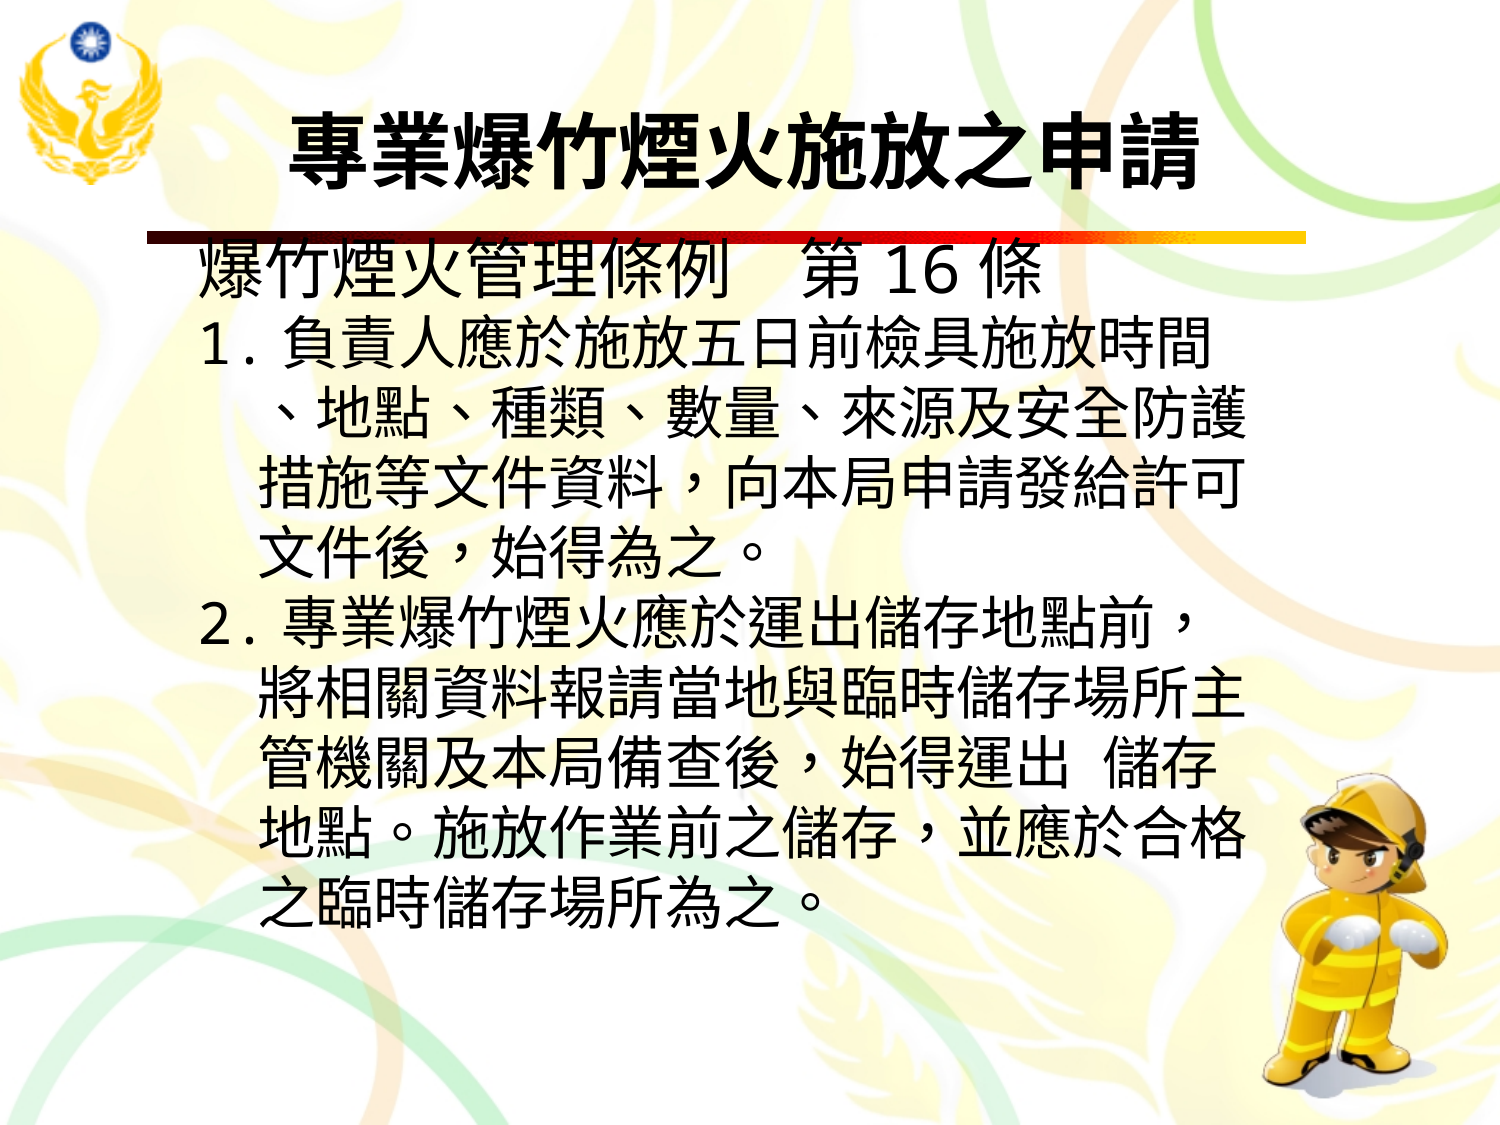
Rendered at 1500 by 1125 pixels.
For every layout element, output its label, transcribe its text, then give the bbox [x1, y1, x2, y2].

picture [0, 0, 1500, 1125]
title 專業爆竹煙火施放之申請 [41, 42, 1447, 256]
text_box 爆竹煙火管理條例 第16條 1.負責人應於施放五日前檢具施放時間 、地點、種類、數量、來源及安全防護措施等文件資料，向本局申請發給許可文件後，始得為之。 2.專業爆竹煙火應於運出儲存地點前，將相關資料報請當地與臨時儲存場所主管機關及本局備查後，始得運出 儲存地點。施放作業前之儲存，並應於合格之臨時儲存場所為之。 [183, 218, 1270, 944]
